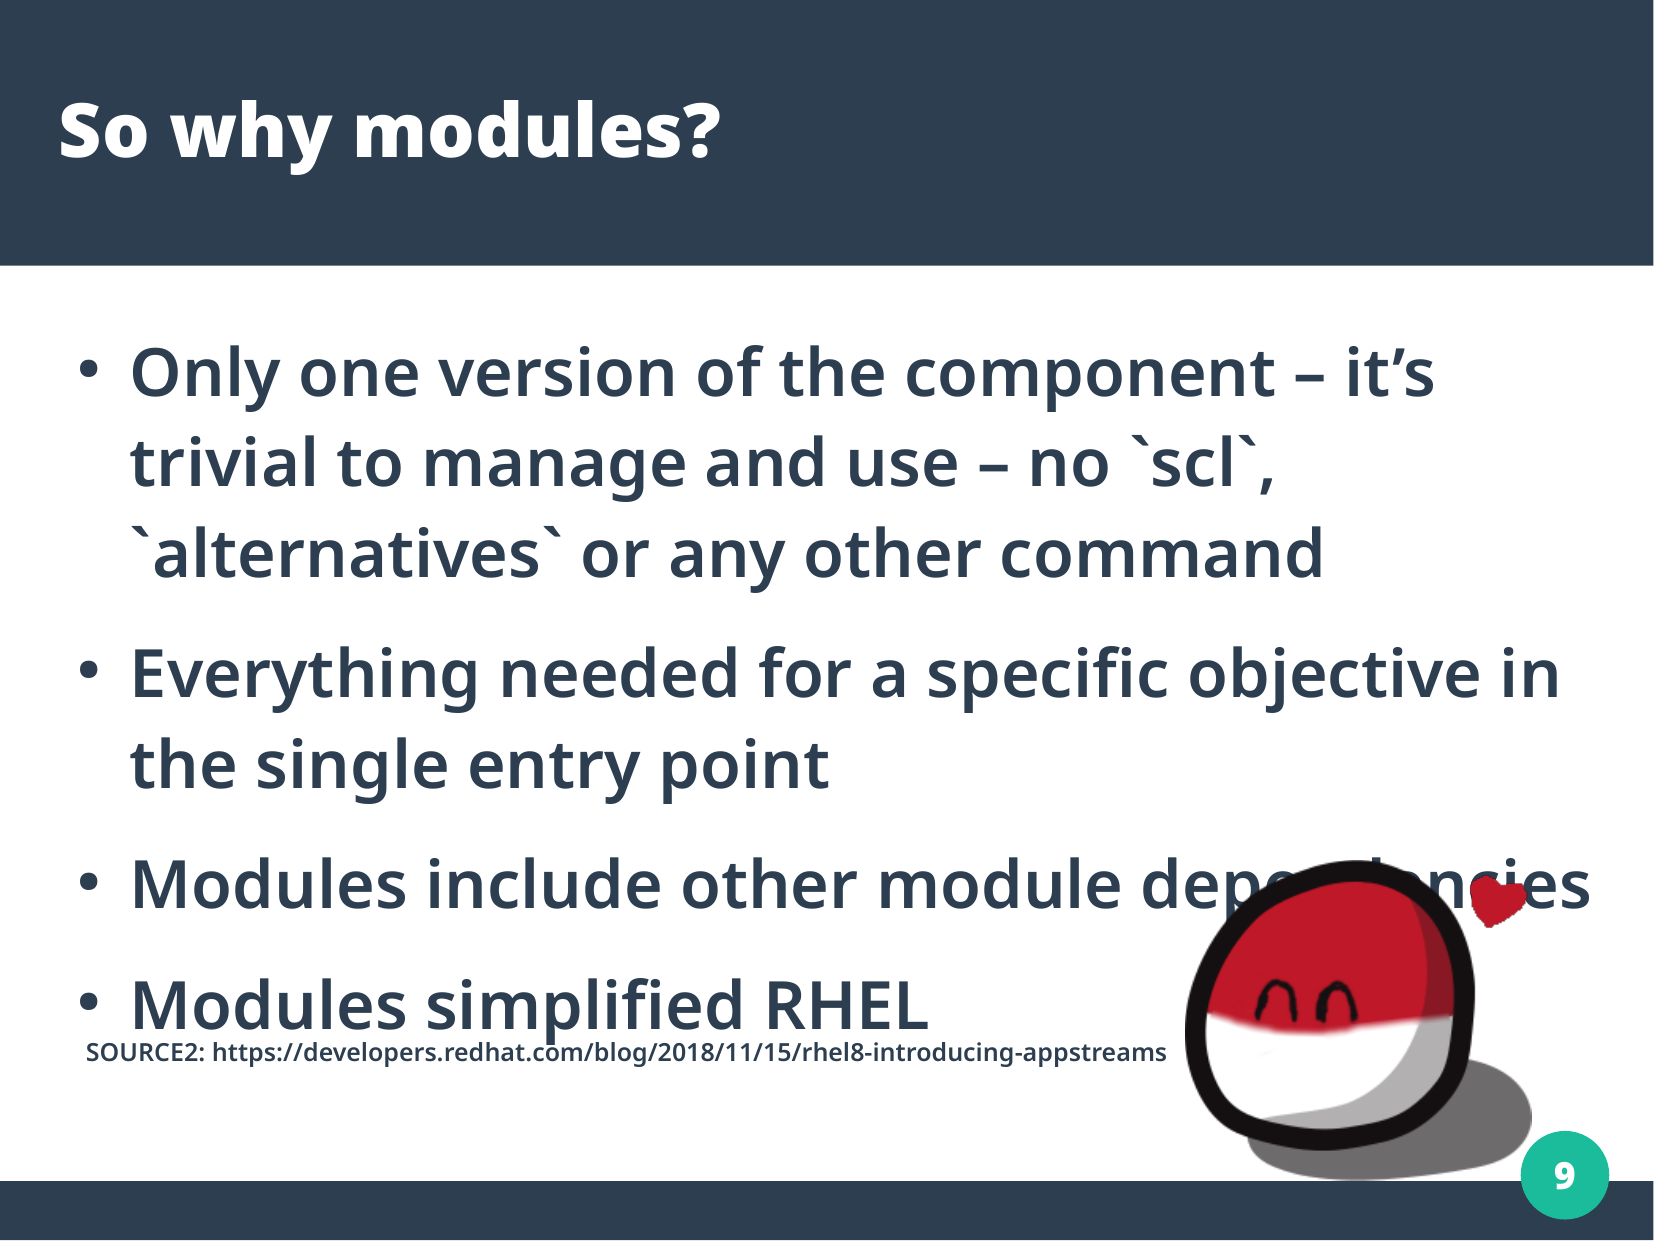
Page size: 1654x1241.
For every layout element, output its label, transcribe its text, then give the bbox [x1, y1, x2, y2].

picture [1185, 860, 1532, 1181]
title So why modules? [59, 49, 1595, 207]
list Only one version of the component – it’s trivial to manage and use – no `scl`, `alternatives` or any other command Everything needed for a specific objective in the single entry point Modules include other module dependencies Modules simplified RHEL [59, 324, 1595, 1152]
list SOURCE2: https://developers.redhat.com/blog/2018/11/15/rhel8-introducing-appstreams [15, 1035, 1246, 1219]
